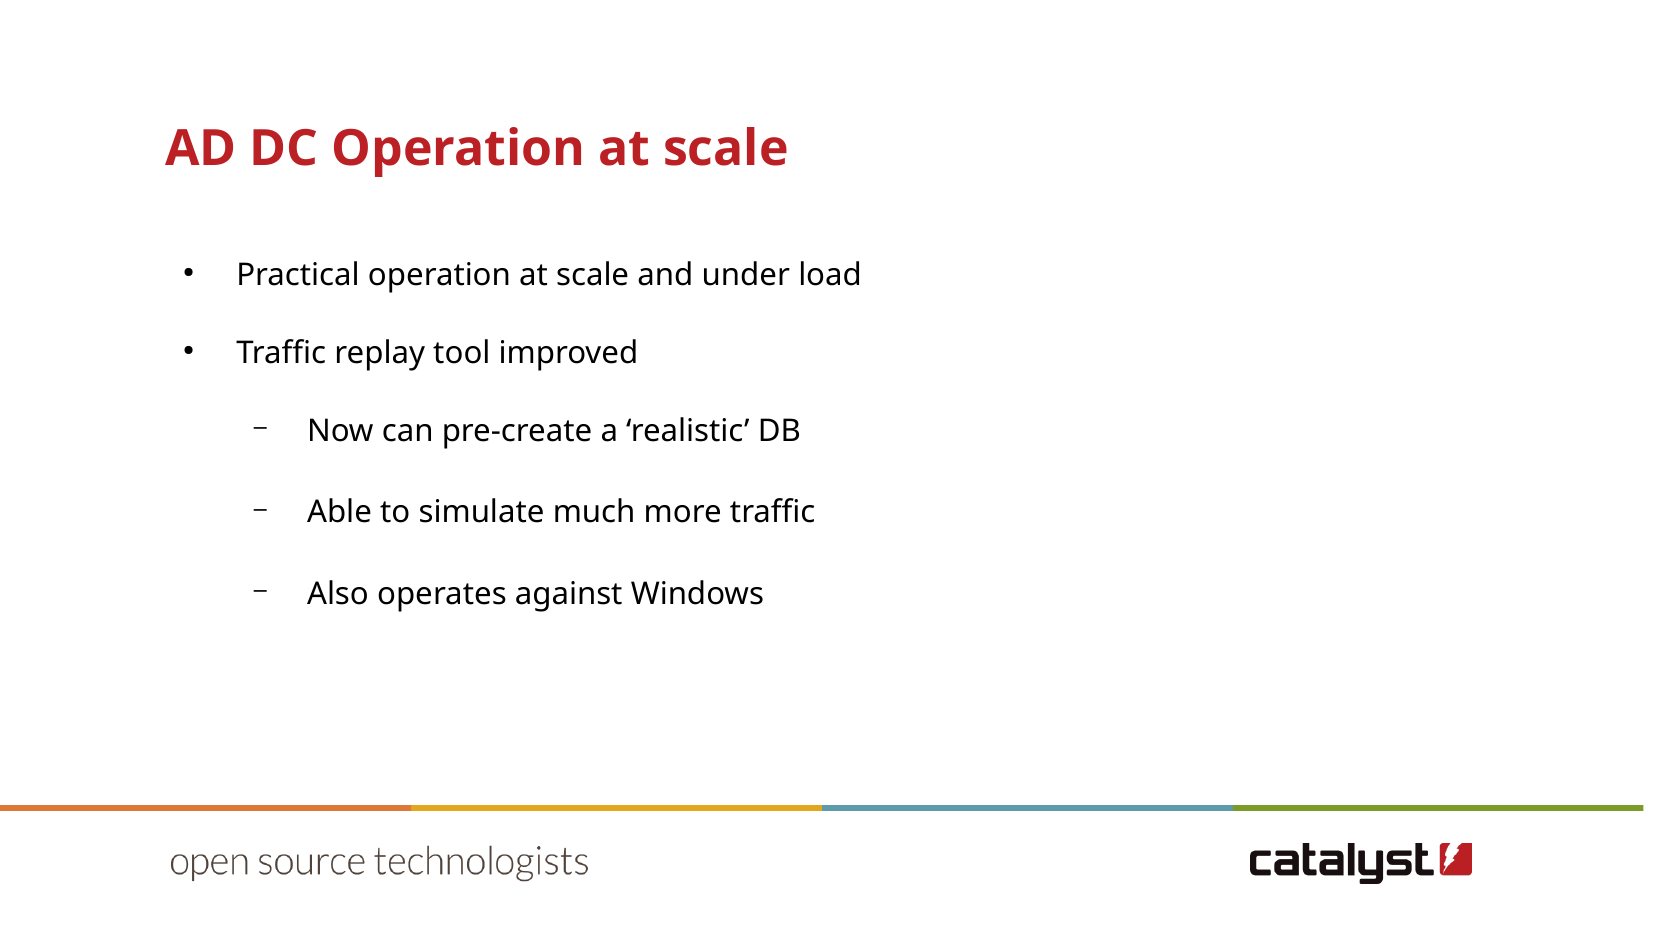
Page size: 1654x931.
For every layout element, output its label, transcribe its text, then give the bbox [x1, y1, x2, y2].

list Practical operation at scale and under load Traffic replay tool improved Now can pre-create a ‘realistic’ DB Able to simulate much more traffic Also operates against Windows [165, 230, 1489, 770]
title AD DC Operation at scale [165, 68, 1489, 224]
picture [0, 805, 1644, 884]
